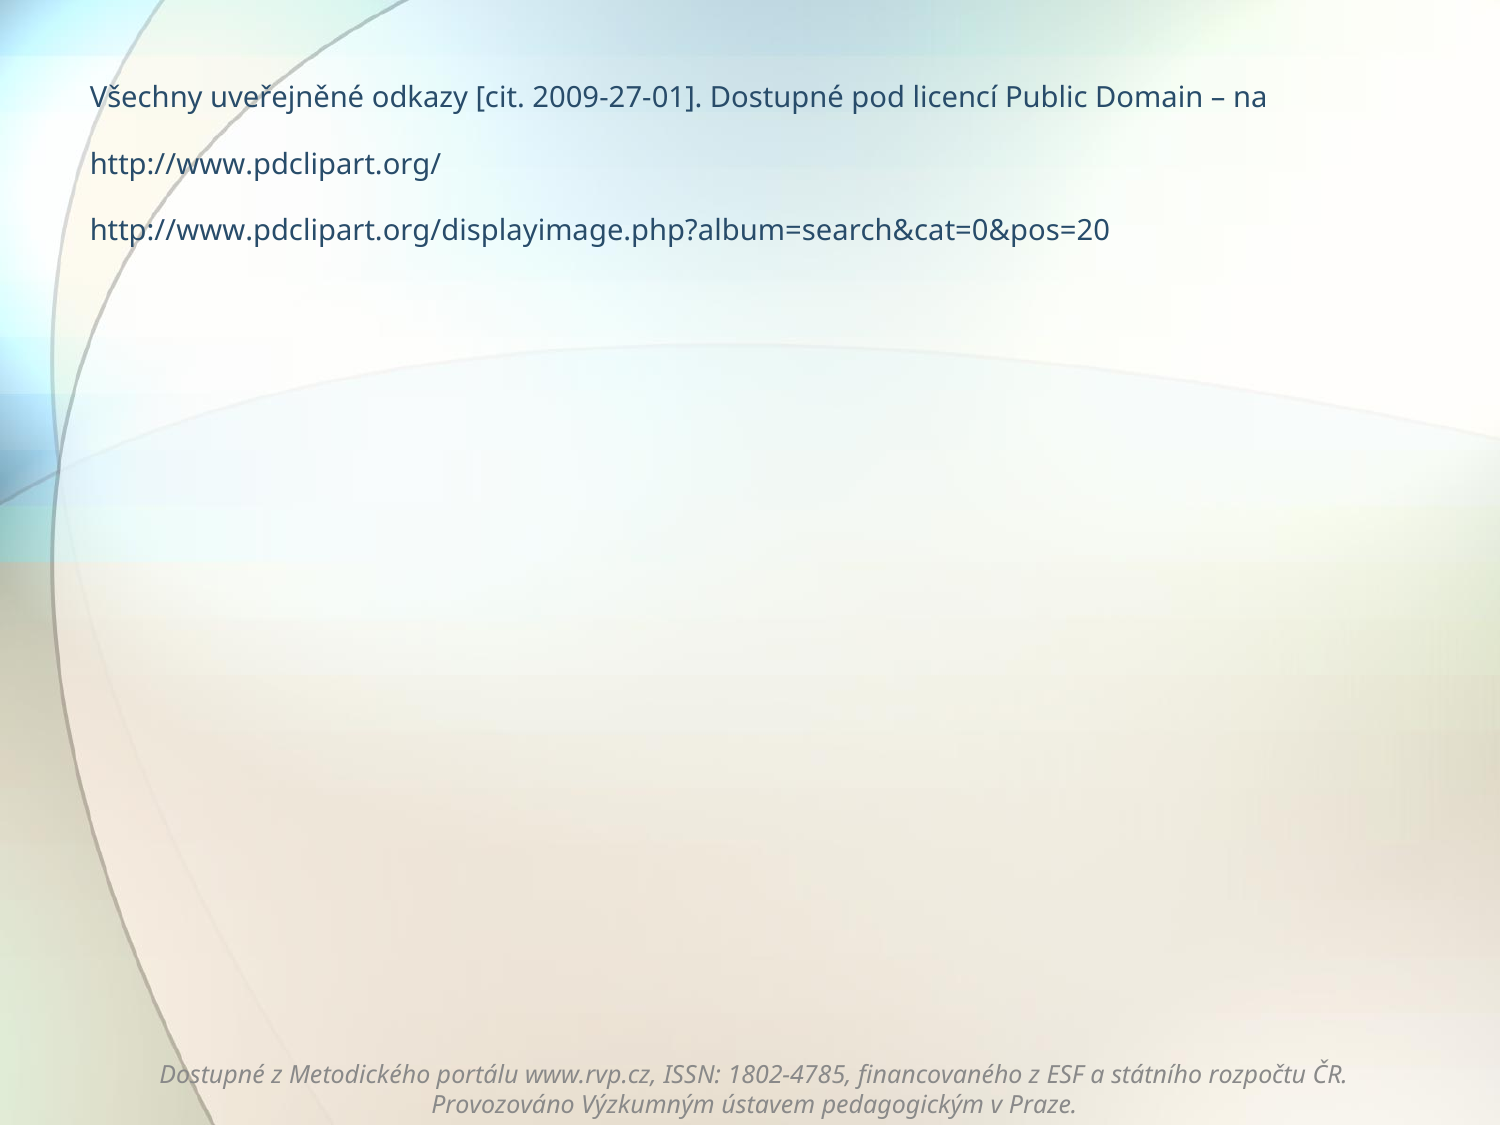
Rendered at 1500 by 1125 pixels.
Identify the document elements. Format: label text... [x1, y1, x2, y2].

picture [0, 0, 1500, 1125]
list Všechny uveřejněné odkazy [cit. 2009-27-01]. Dostupné pod licencí Public Domain – na http://www.pdclipart.org/ http://www.pdclipart.org/displayimage.php?album=search&cat=0&pos=20 [74, 59, 1400, 1051]
